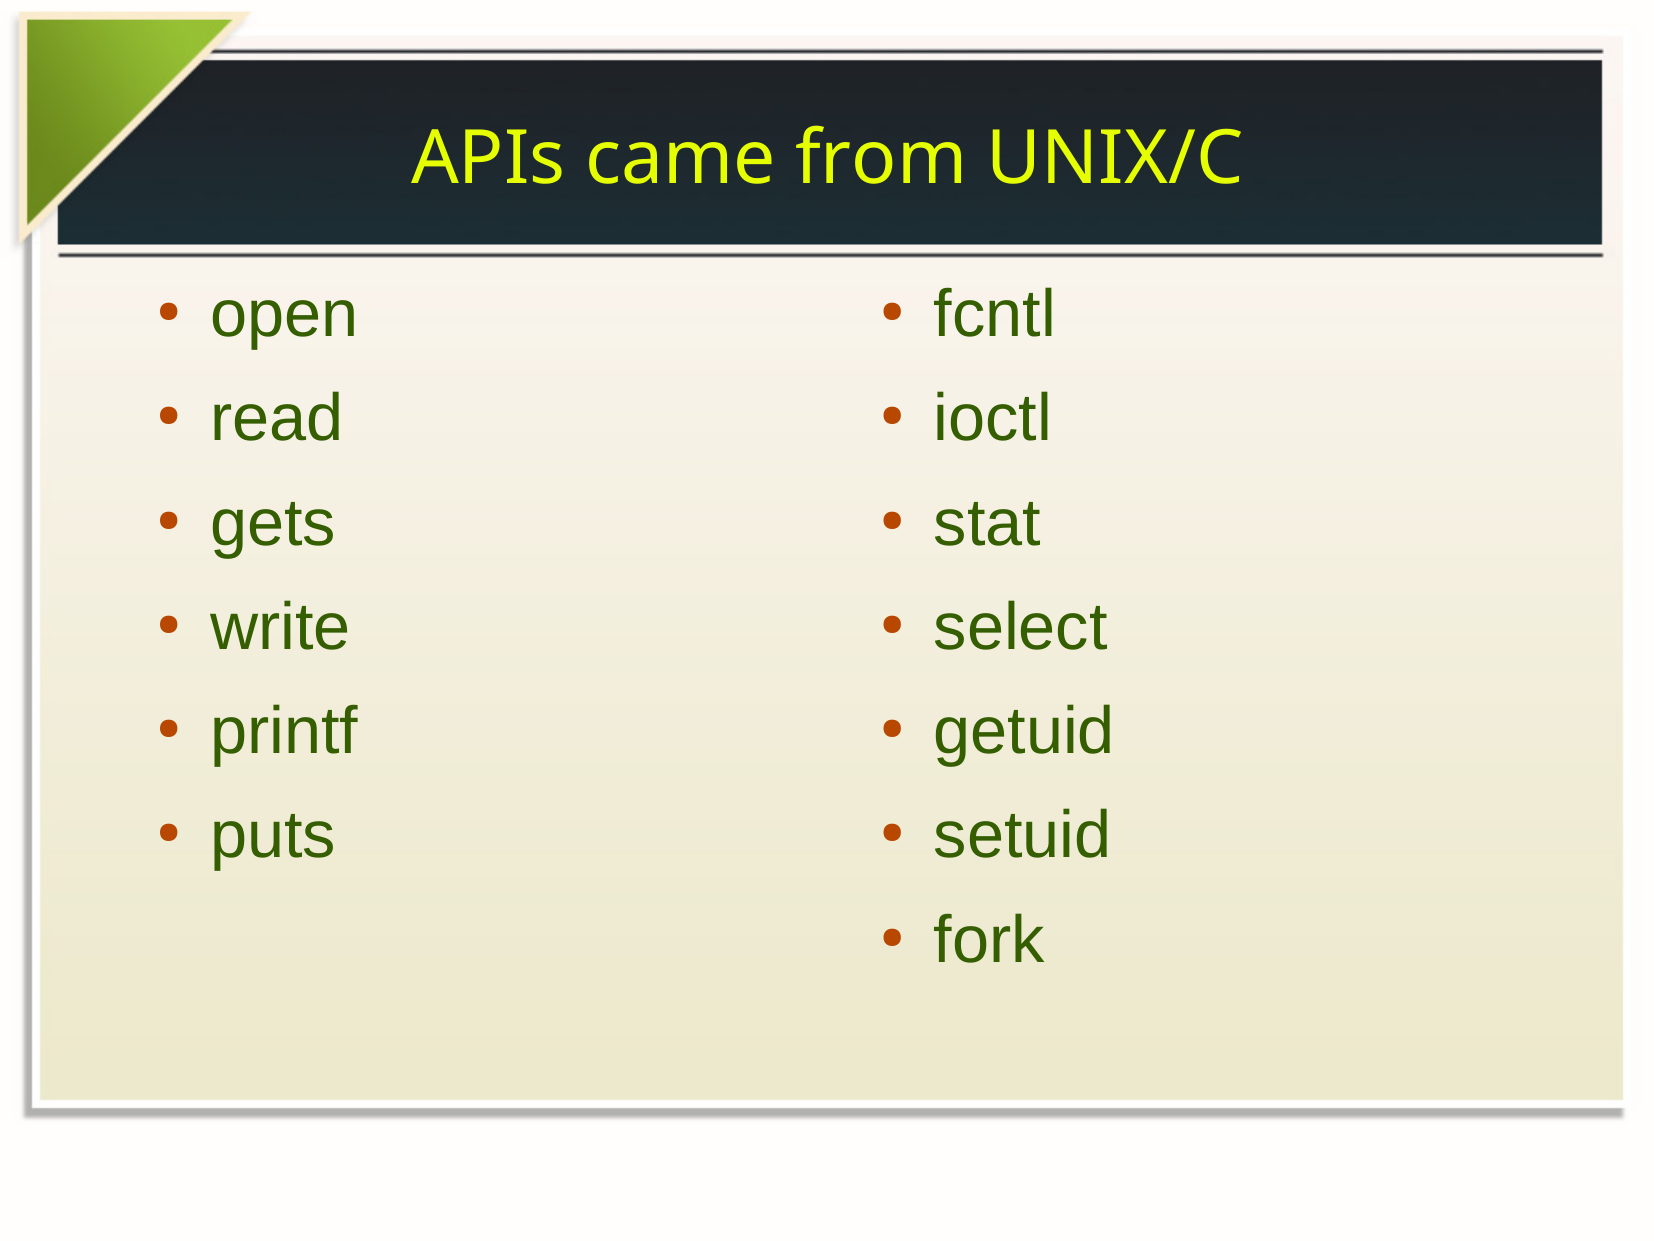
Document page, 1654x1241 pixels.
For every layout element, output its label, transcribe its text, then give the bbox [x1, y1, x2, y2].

list fcntl ioctl stat select getuid setuid fork [845, 276, 1535, 1087]
title APIs came from UNIX/C [121, 73, 1534, 237]
list open read gets write printf puts [121, 276, 811, 1087]
picture [0, 0, 1654, 1241]
